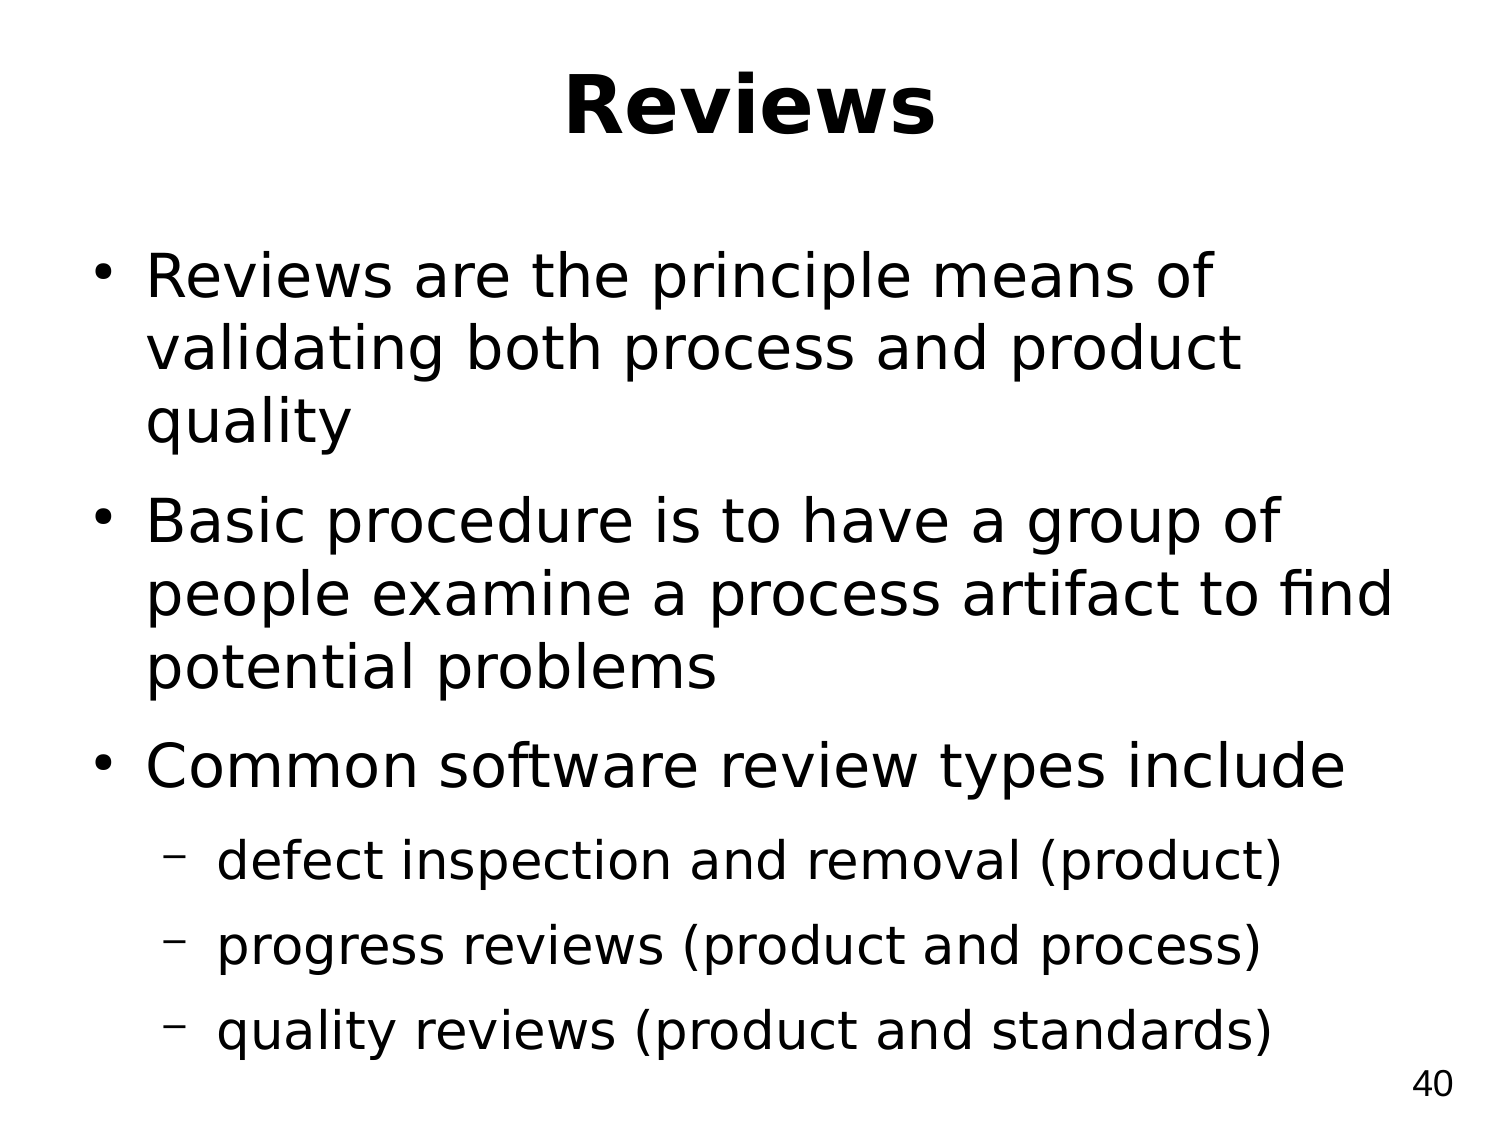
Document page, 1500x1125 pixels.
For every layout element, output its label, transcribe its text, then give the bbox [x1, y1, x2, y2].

title Reviews [75, 44, 1425, 177]
list Reviews are the principle means of validating both process and product quality Basic procedure is to have a group of people examine a process artifact to find potential problems Common software review types include defect inspection and removal (product) progress reviews (product and process) quality reviews (product and standards) [75, 236, 1425, 1093]
